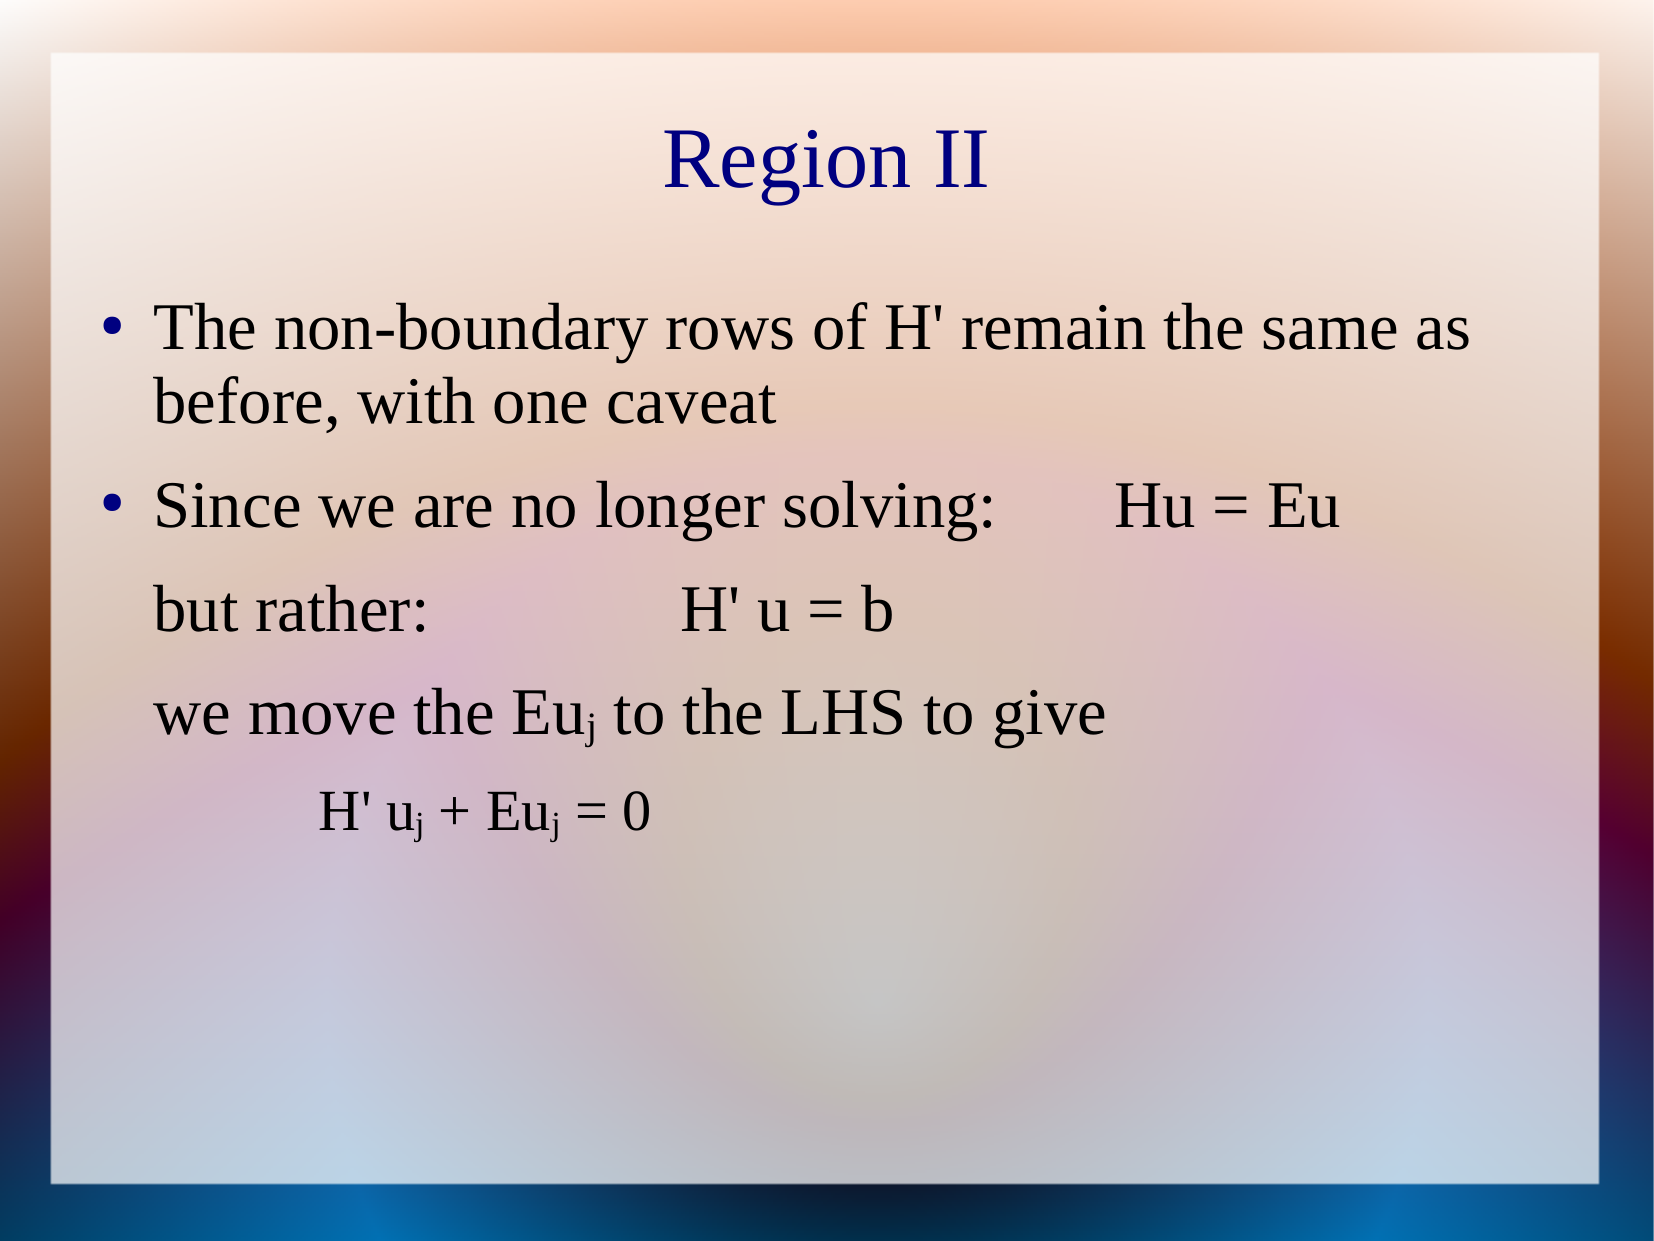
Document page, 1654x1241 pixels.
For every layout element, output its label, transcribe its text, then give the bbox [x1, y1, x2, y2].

picture [0, 0, 1654, 1241]
title Region II [82, 55, 1571, 263]
list The non-boundary rows of H' remain the same as before, with one caveat Since we are no longer solving: Hu = Eu but rather: H' u = b we move the Euj to the LHS to give H' uj + Euj = 0 [82, 290, 1571, 1034]
